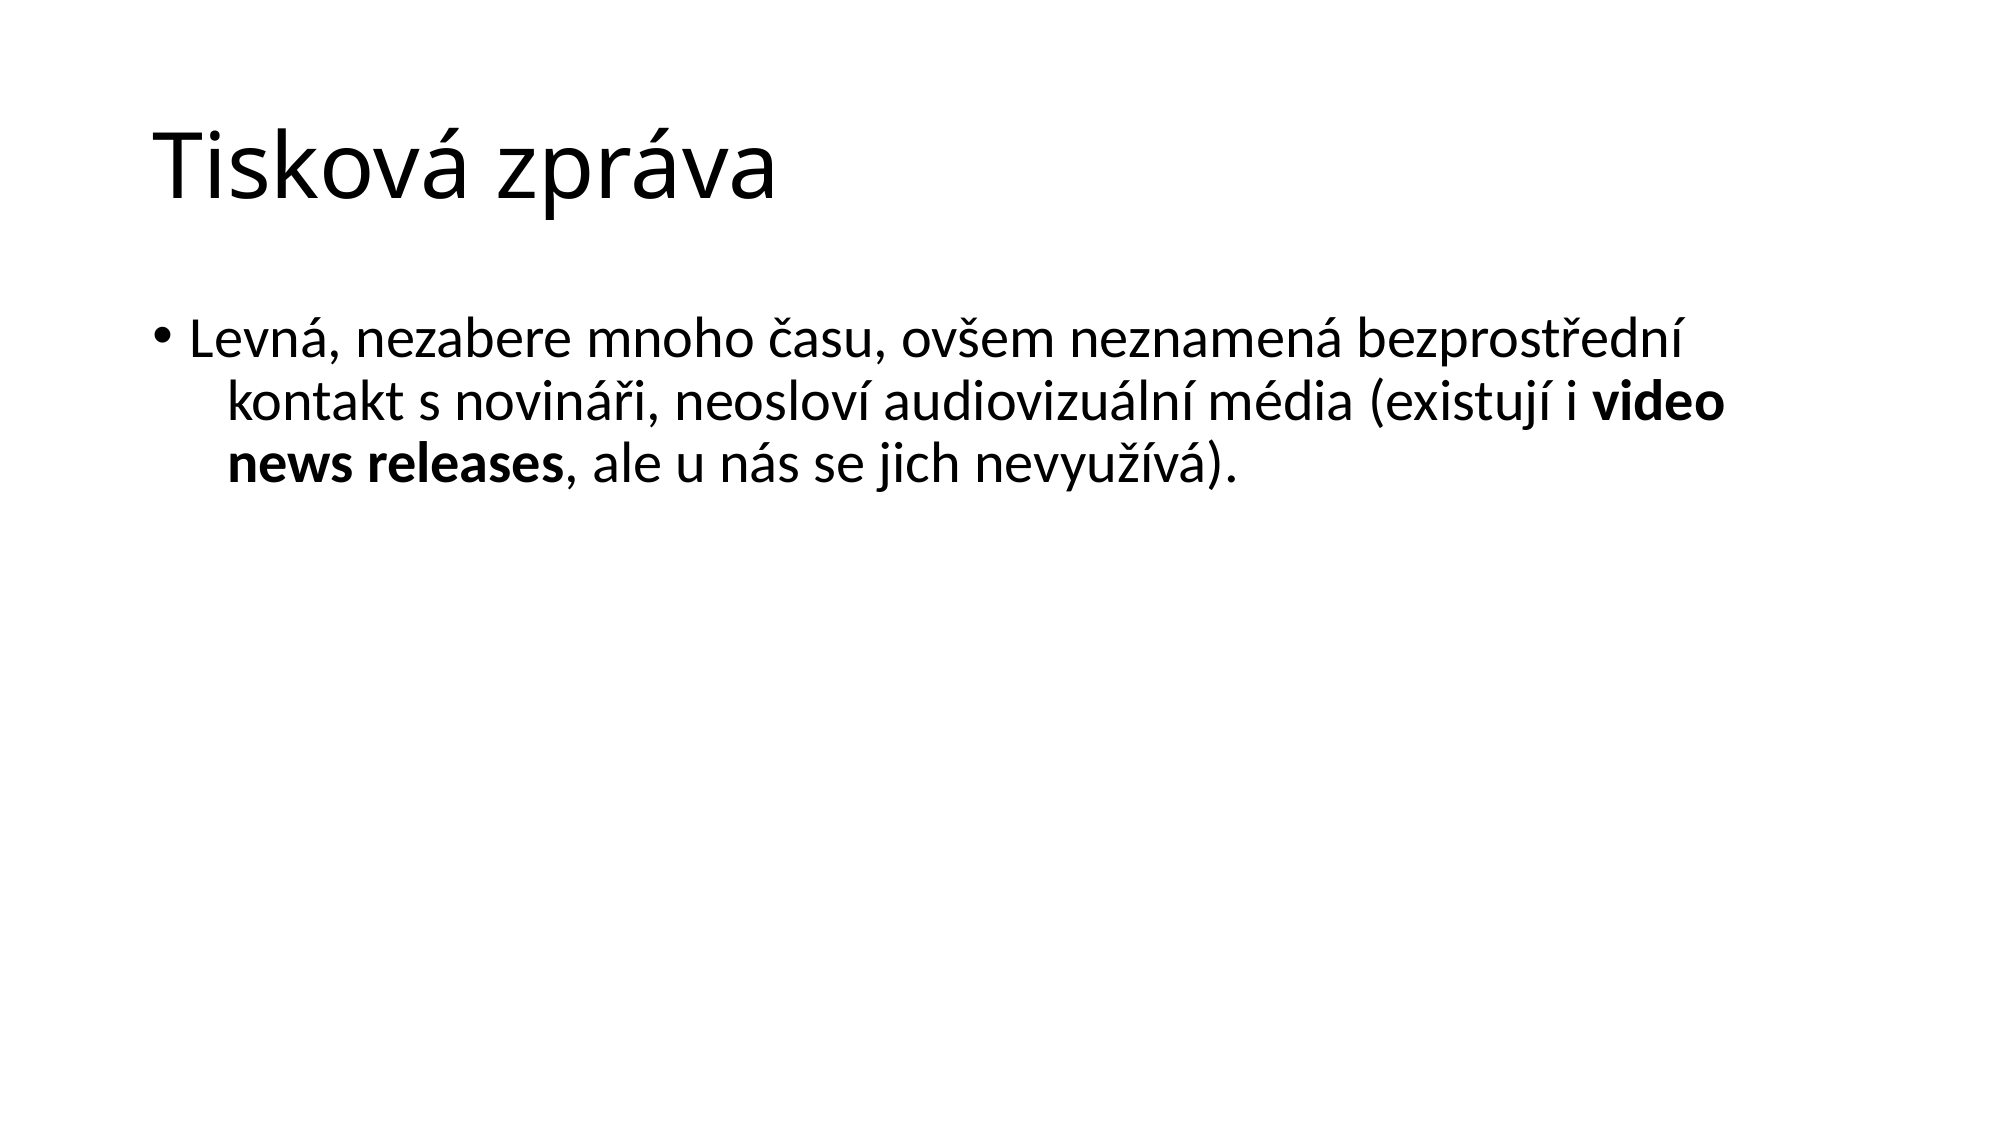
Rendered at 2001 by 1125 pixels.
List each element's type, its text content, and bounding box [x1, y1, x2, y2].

list Levná, nezabere mnoho času, ovšem neznamená bezprostřední kontakt s novináři, neosloví audiovizuální média (existují i video news releases, ale u nás se jich nevyužívá). [137, 299, 1863, 1014]
title Tisková zpráva [137, 59, 1863, 278]
